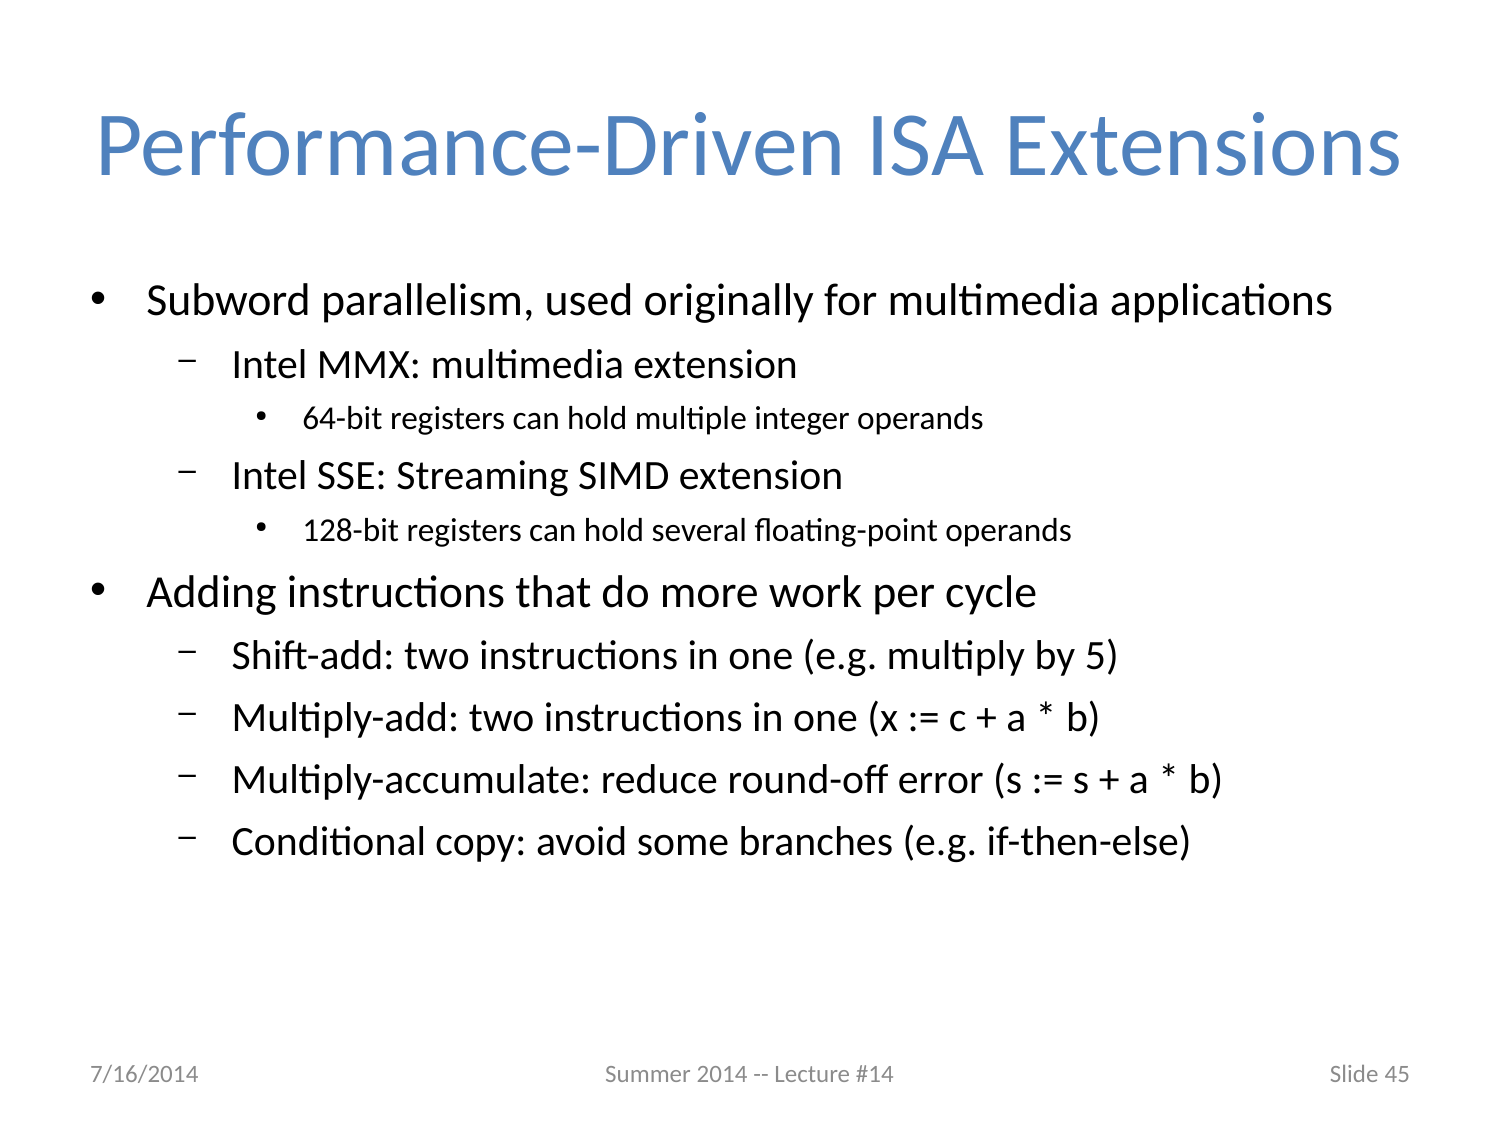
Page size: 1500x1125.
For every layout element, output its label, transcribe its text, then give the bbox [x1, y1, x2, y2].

slide_number 7/16/2014 [75, 1042, 425, 1103]
list Subword parallelism, used originally for multimedia applications Intel MMX: multimedia extension 64-bit registers can hold multiple integer operands Intel SSE: Streaming SIMD extension 128-bit registers can hold several floating-point operands Adding instructions that do more work per cycle Shift-add: two instructions in one (e.g. multiply by 5) Multiply-add: two instructions in one (x := c + a * b) Multiply-accumulate: reduce round-off error (s := s + a * b) Conditional copy: avoid some branches (e.g. if-then-else) [75, 262, 1425, 1073]
footer Summer 2014 -- Lecture #14 [512, 1042, 988, 1103]
title Performance-Driven ISA Extensions [75, 45, 1425, 233]
slide_number Slide <number> [1074, 1042, 1425, 1103]
